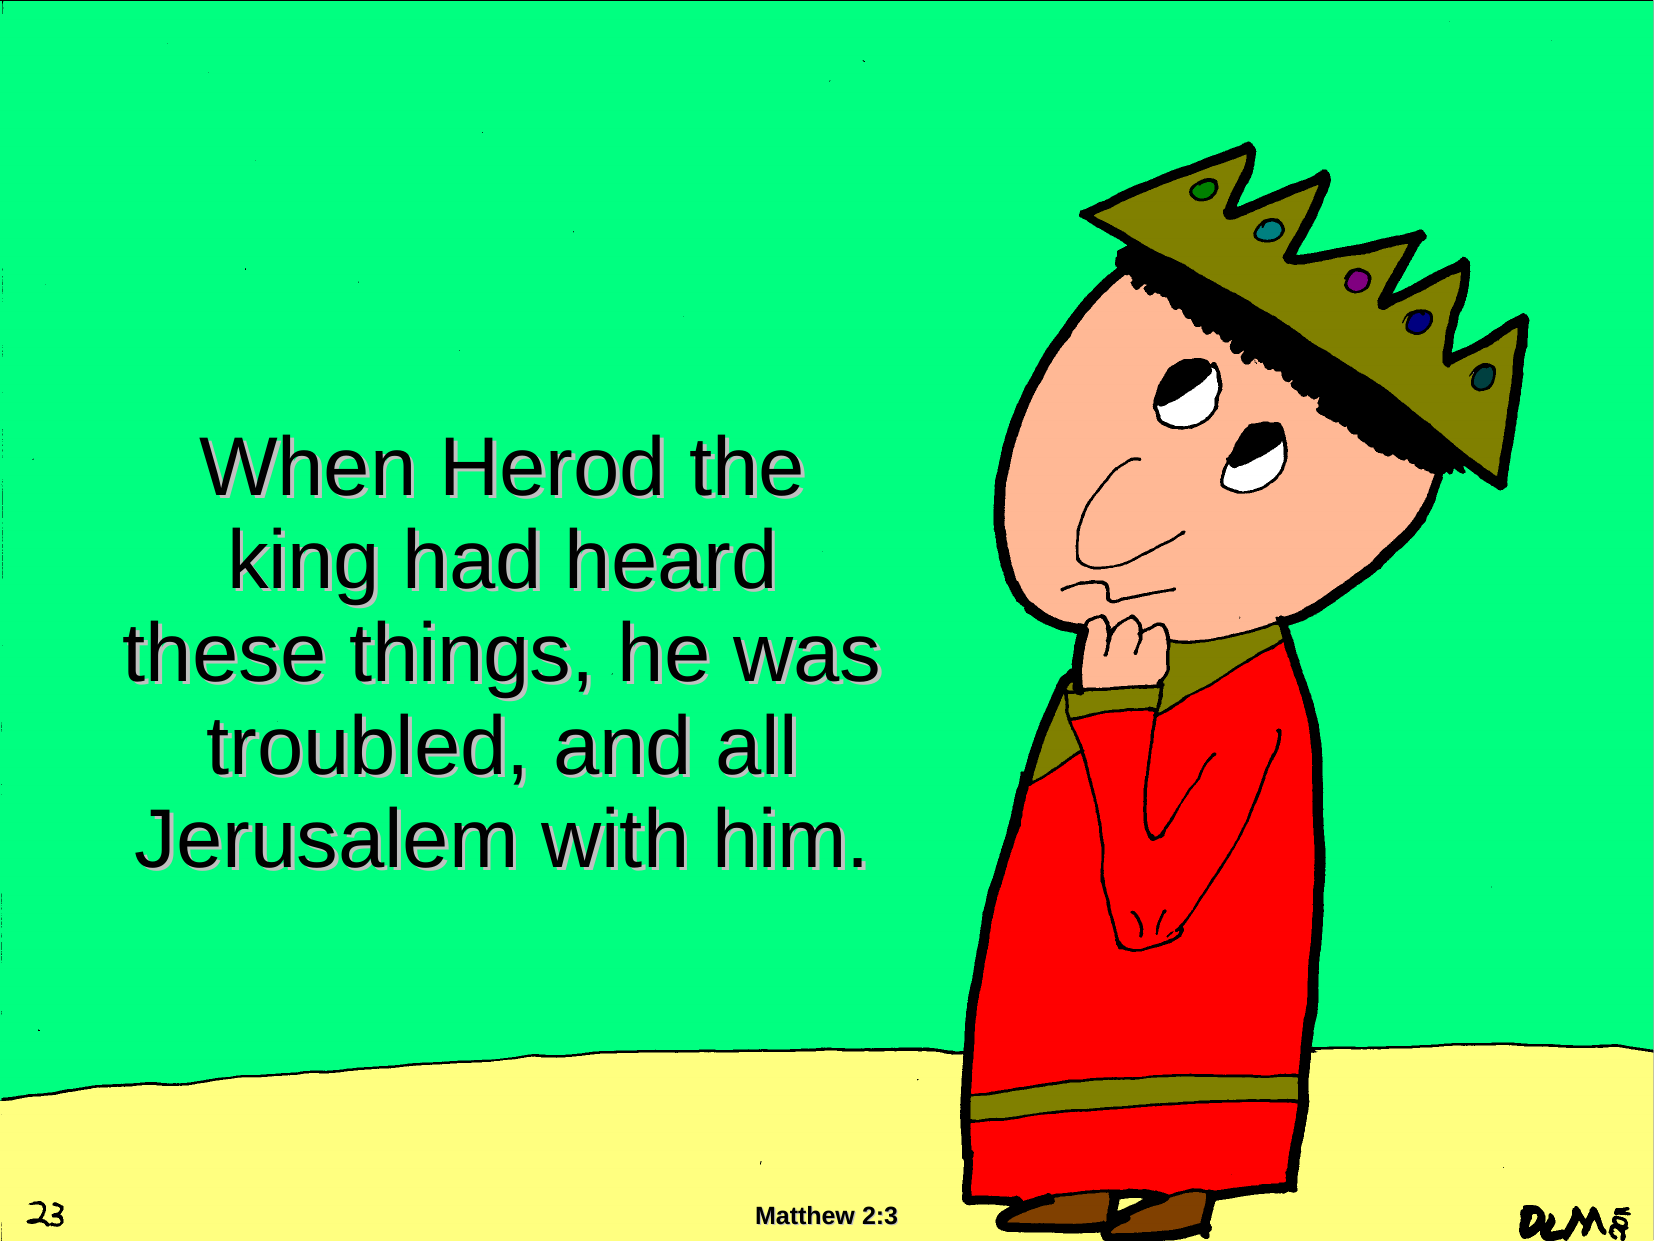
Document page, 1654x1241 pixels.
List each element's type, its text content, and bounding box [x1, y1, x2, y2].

text_box When Herod the king had heard these things, he was troubled, and all Jerusalem with him. [104, 412, 901, 893]
picture [0, 1, 1654, 1194]
text_box Matthew 2:3 [0, 1194, 1654, 1239]
